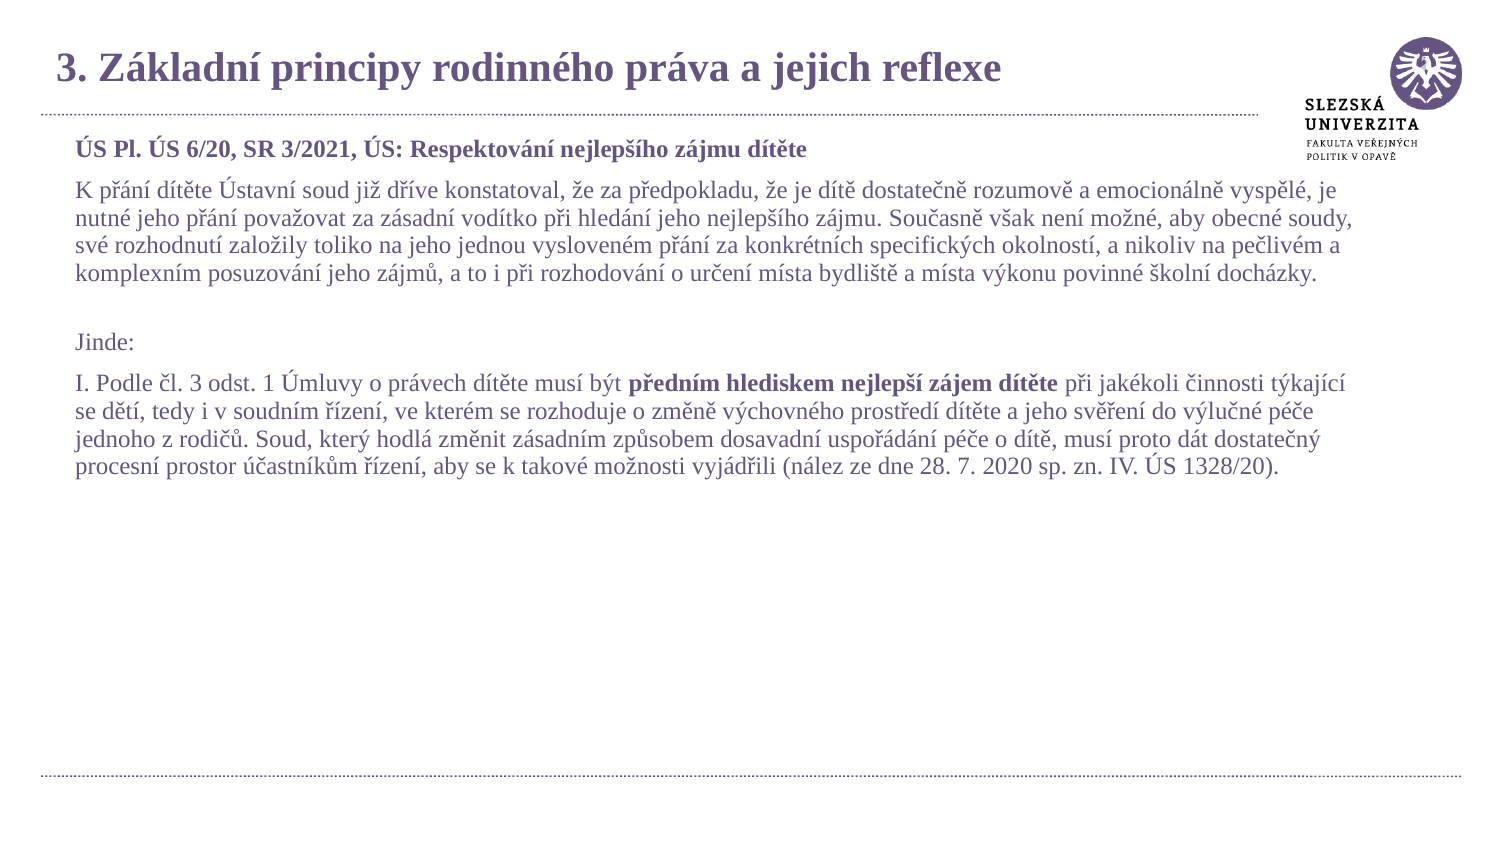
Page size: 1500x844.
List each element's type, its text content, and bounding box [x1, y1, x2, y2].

title 3. Základní principy rodinného práva a jejich reflexe [41, 32, 1220, 116]
text_box ÚS Pl. ÚS 6/20, SR 3/2021, ÚS: Respektování nejlepšího zájmu dítěte K přání dítěte Ústavní soud již dříve konstatoval, že za předpokladu, že je dítě dostatečně rozumově a emocionálně vyspělé, je nutné jeho přání považovat za zásadní vodítko při hledání jeho nejlepšího zájmu. Současně však není možné, aby obecné soudy, své rozhodnutí založily toliko na jeho jednou vysloveném přání za konkrétních specifických okolností, a nikoliv na pečlivém a komplexním posuzování jeho zájmů, a to i při rozhodování o určení místa bydliště a místa výkonu povinné školní docházky. Jinde: I. Podle čl. 3 odst. 1 Úmluvy o právech dítěte musí být předním hlediskem nejlepší zájem dítěte při jakékoli činnosti týkající se dětí, tedy i v soudním řízení, ve kterém se rozhoduje o změně výchovného prostředí dítěte a jeho svěření do výlučné péče jednoho z rodičů. Soud, který hodlá změnit zásadním způsobem dosavadní uspořádání péče o dítě, musí proto dát dostatečný procesní prostor účastníkům řízení, aby se k takové možnosti vyjádřili (nález ze dne 28. 7. 2020 sp. zn. IV. ÚS 1328/20). [60, 127, 1381, 749]
